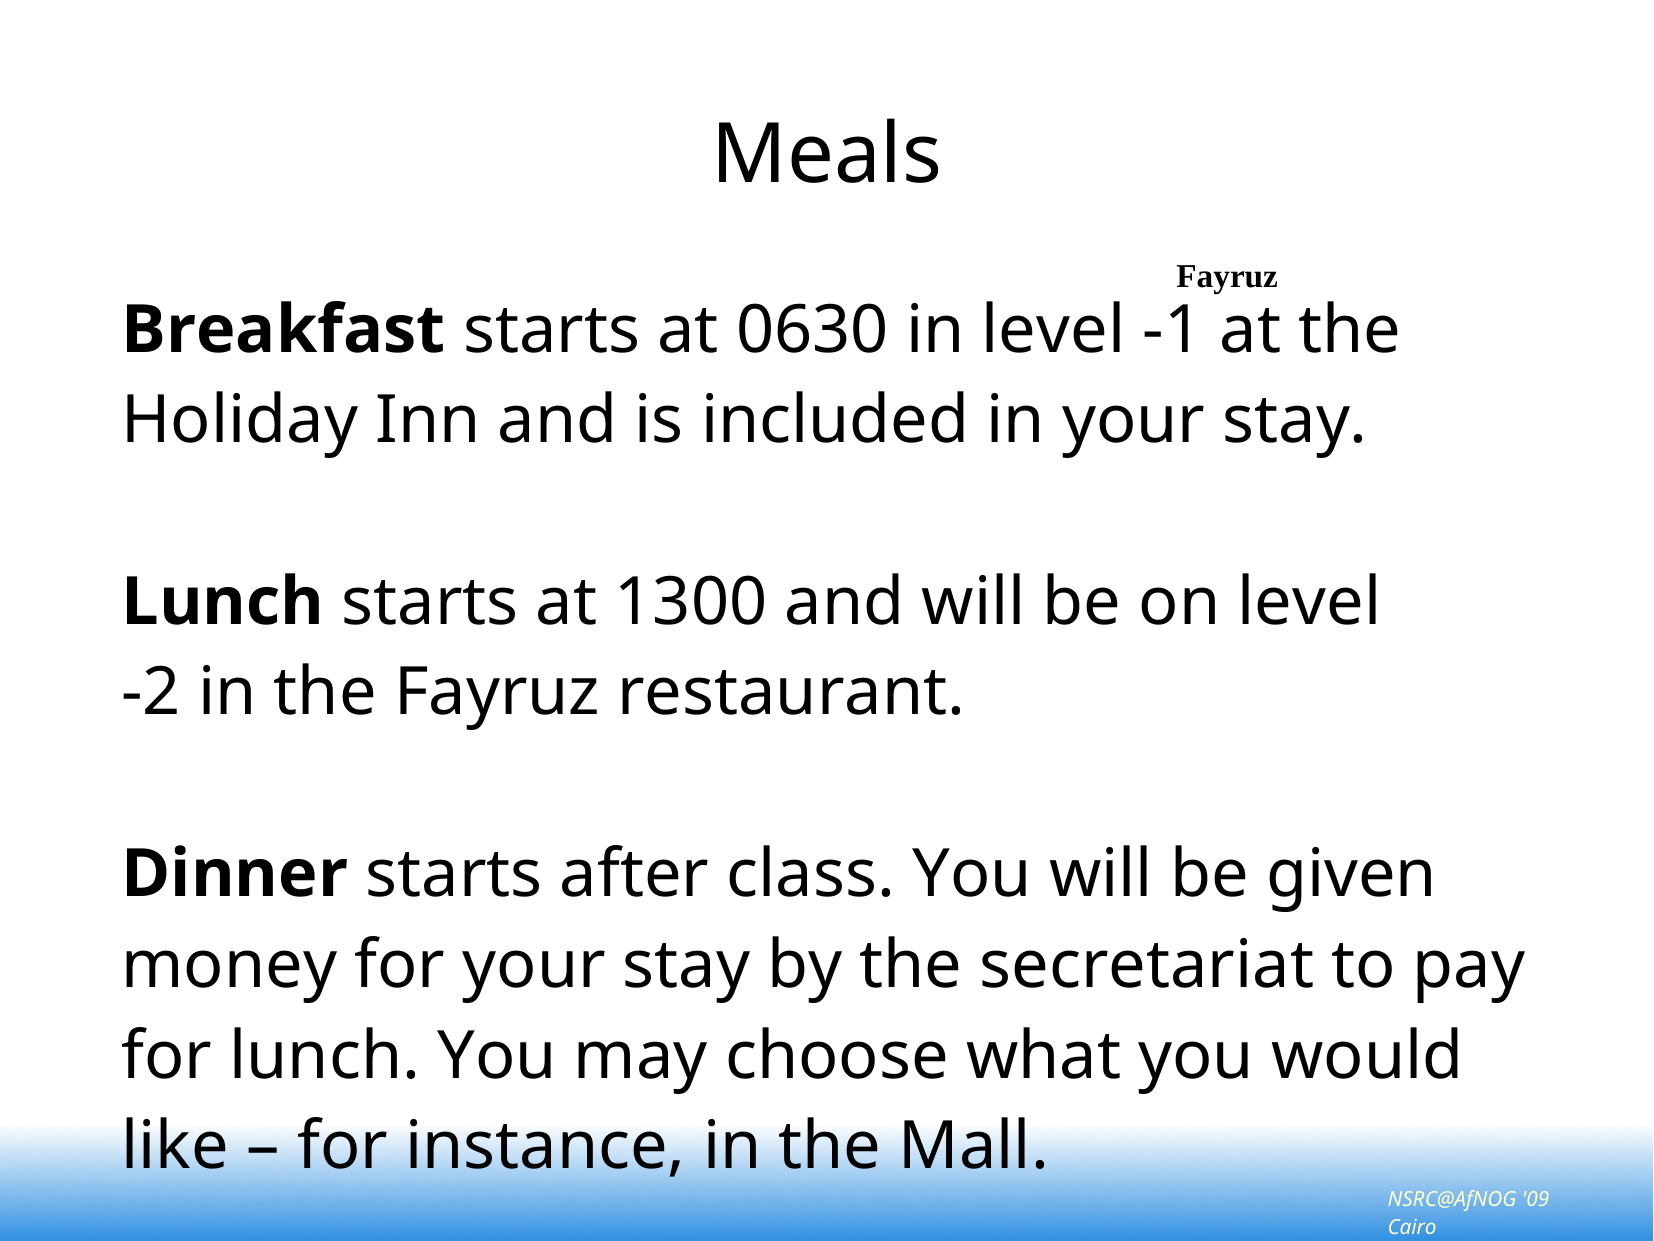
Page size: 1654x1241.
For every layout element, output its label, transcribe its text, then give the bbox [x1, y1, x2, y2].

list Breakfast starts at 0630 in level -1 at the Holiday Inn and is included in your stay. Lunch starts at 1300 and will be on level -2 in the Fayruz restaurant. Dinner starts after class. You will be given money for your stay by the secretariat to pay for lunch. You may choose what you would like – for instance, in the Mall. [121, 280, 1561, 1091]
picture [0, 1122, 1653, 1241]
picture [914, 1122, 942, 1159]
text_box Fayruz [1176, 257, 1279, 372]
title Meals [121, 46, 1534, 254]
